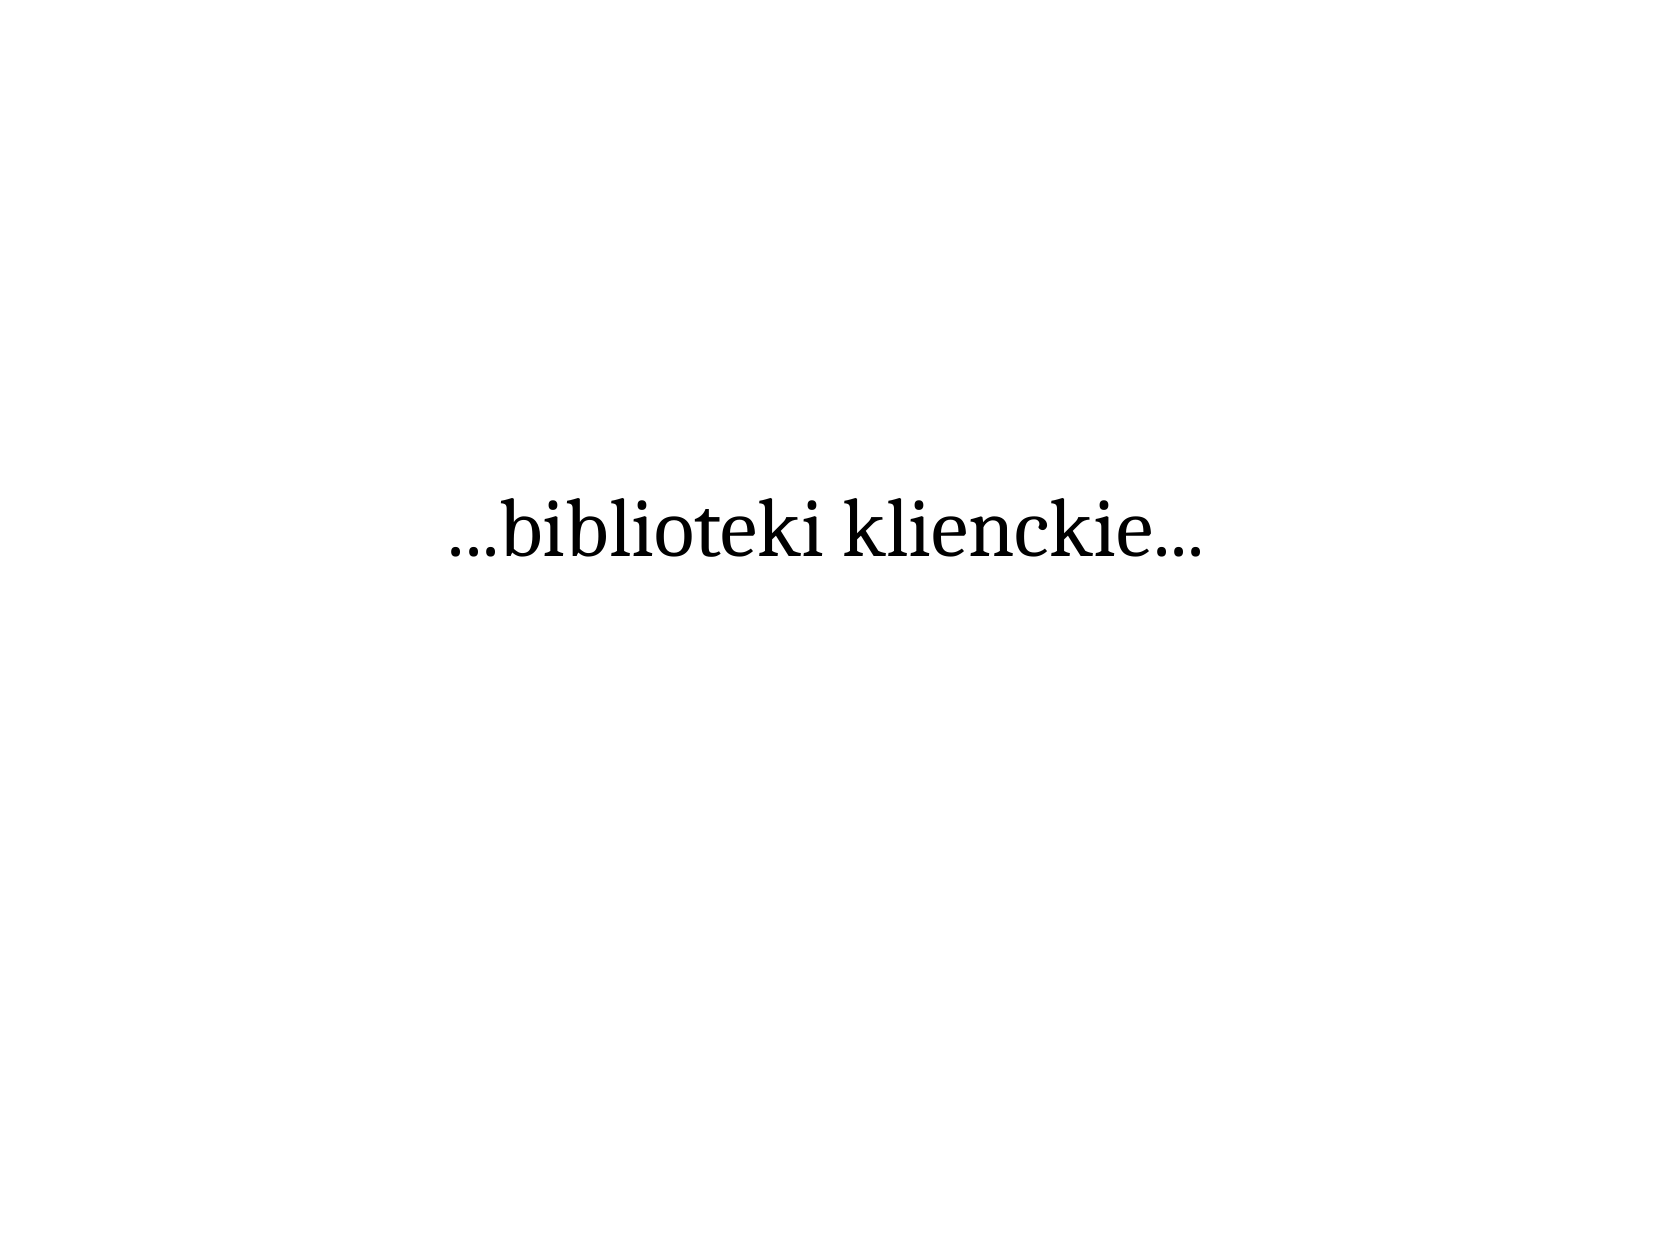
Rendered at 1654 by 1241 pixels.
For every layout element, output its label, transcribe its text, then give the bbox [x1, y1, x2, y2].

subtitle ...biblioteki klienckie... [82, 49, 1571, 1010]
